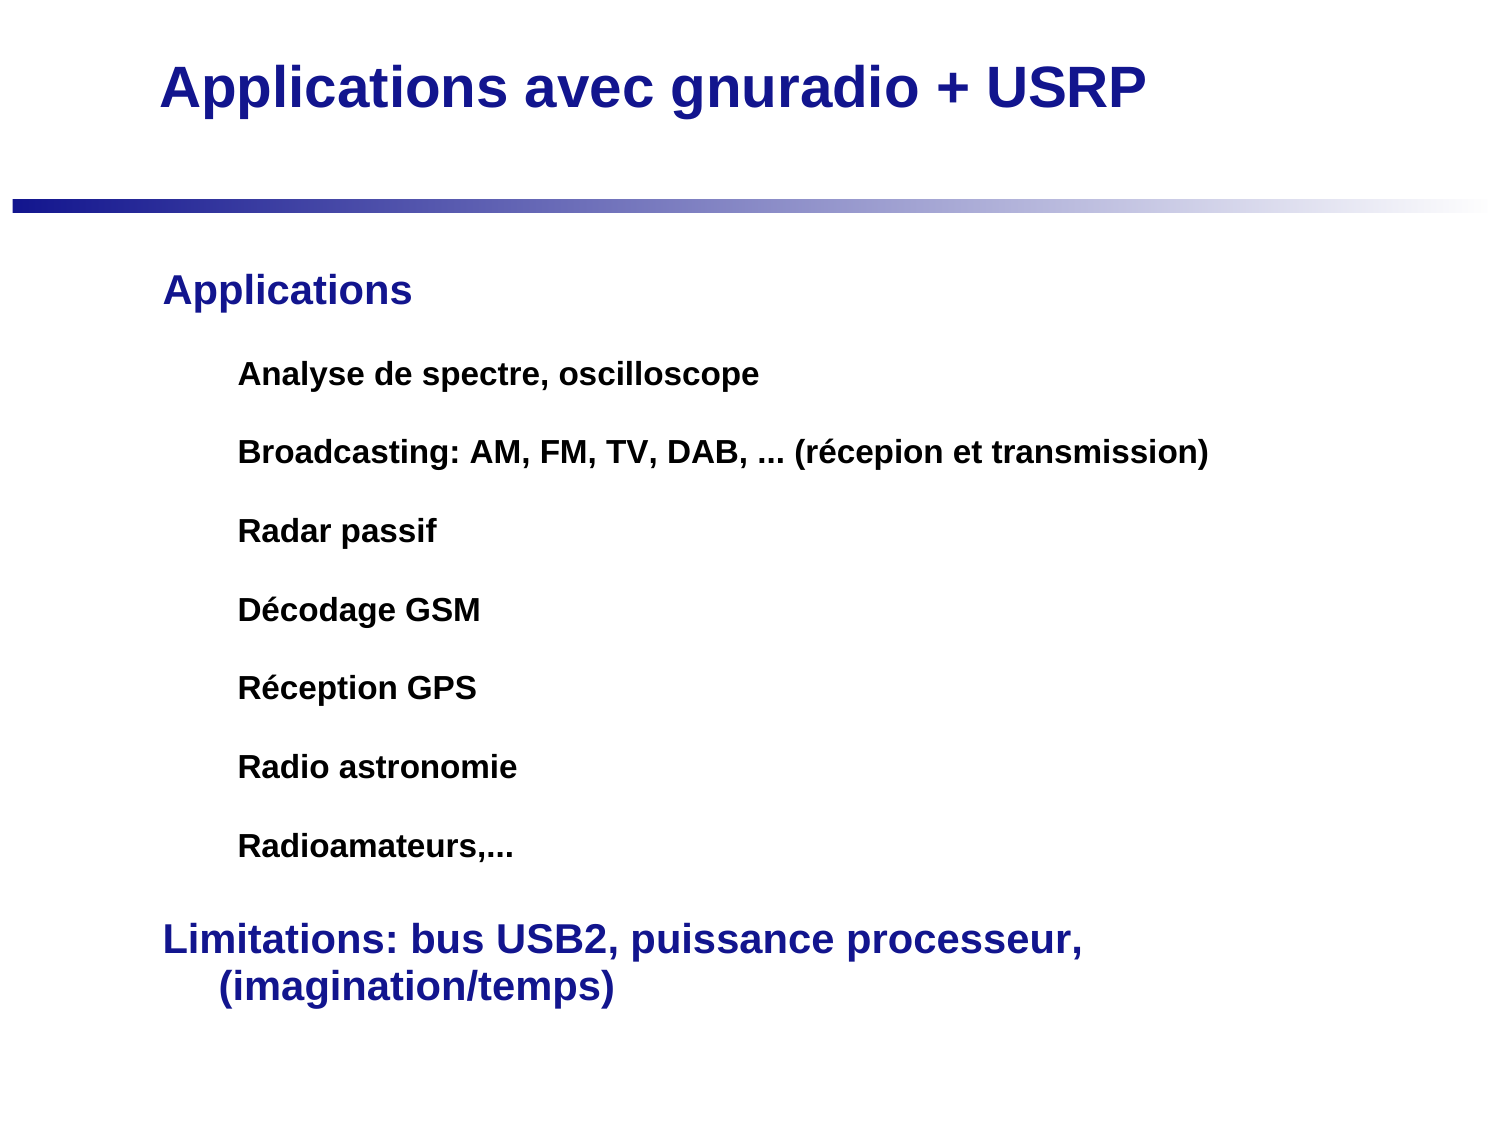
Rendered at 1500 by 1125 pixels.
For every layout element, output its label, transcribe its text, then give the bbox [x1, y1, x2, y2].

title Applications avec gnuradio + USRP [159, 7, 1385, 168]
list Applications Analyse de spectre, oscilloscope Broadcasting: AM, FM, TV, DAB, ... (récepion et transmission) Radar passif Décodage GSM Réception GPS Radio astronomie Radioamateurs,... Limitations: bus USB2, puissance processeur, (imagination/temps) [162, 267, 1388, 1010]
